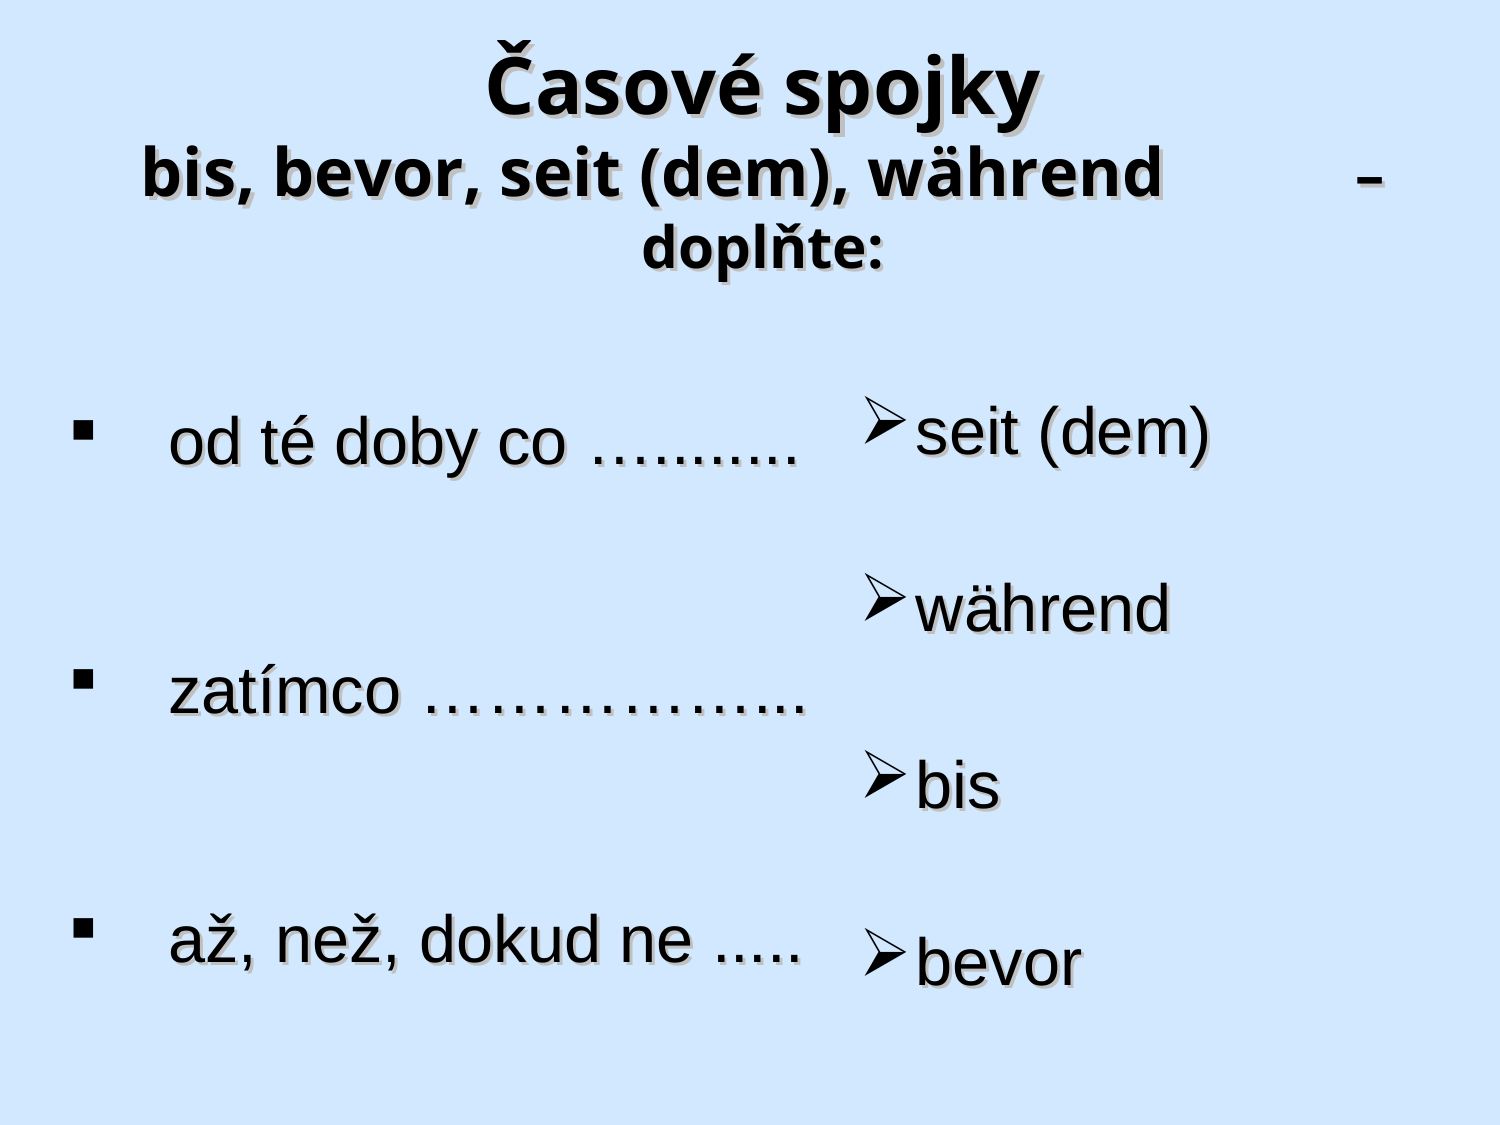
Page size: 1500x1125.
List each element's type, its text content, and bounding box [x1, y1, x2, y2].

title Časové spojky bis, bevor, seit (dem), während – doplňte: [75, 22, 1451, 293]
list seit (dem) während bis bevor [844, 312, 1452, 1008]
list od té doby co …........ zatímco ……………... až, než, dokud ne ..... dříve než ……………. [53, 312, 833, 1125]
